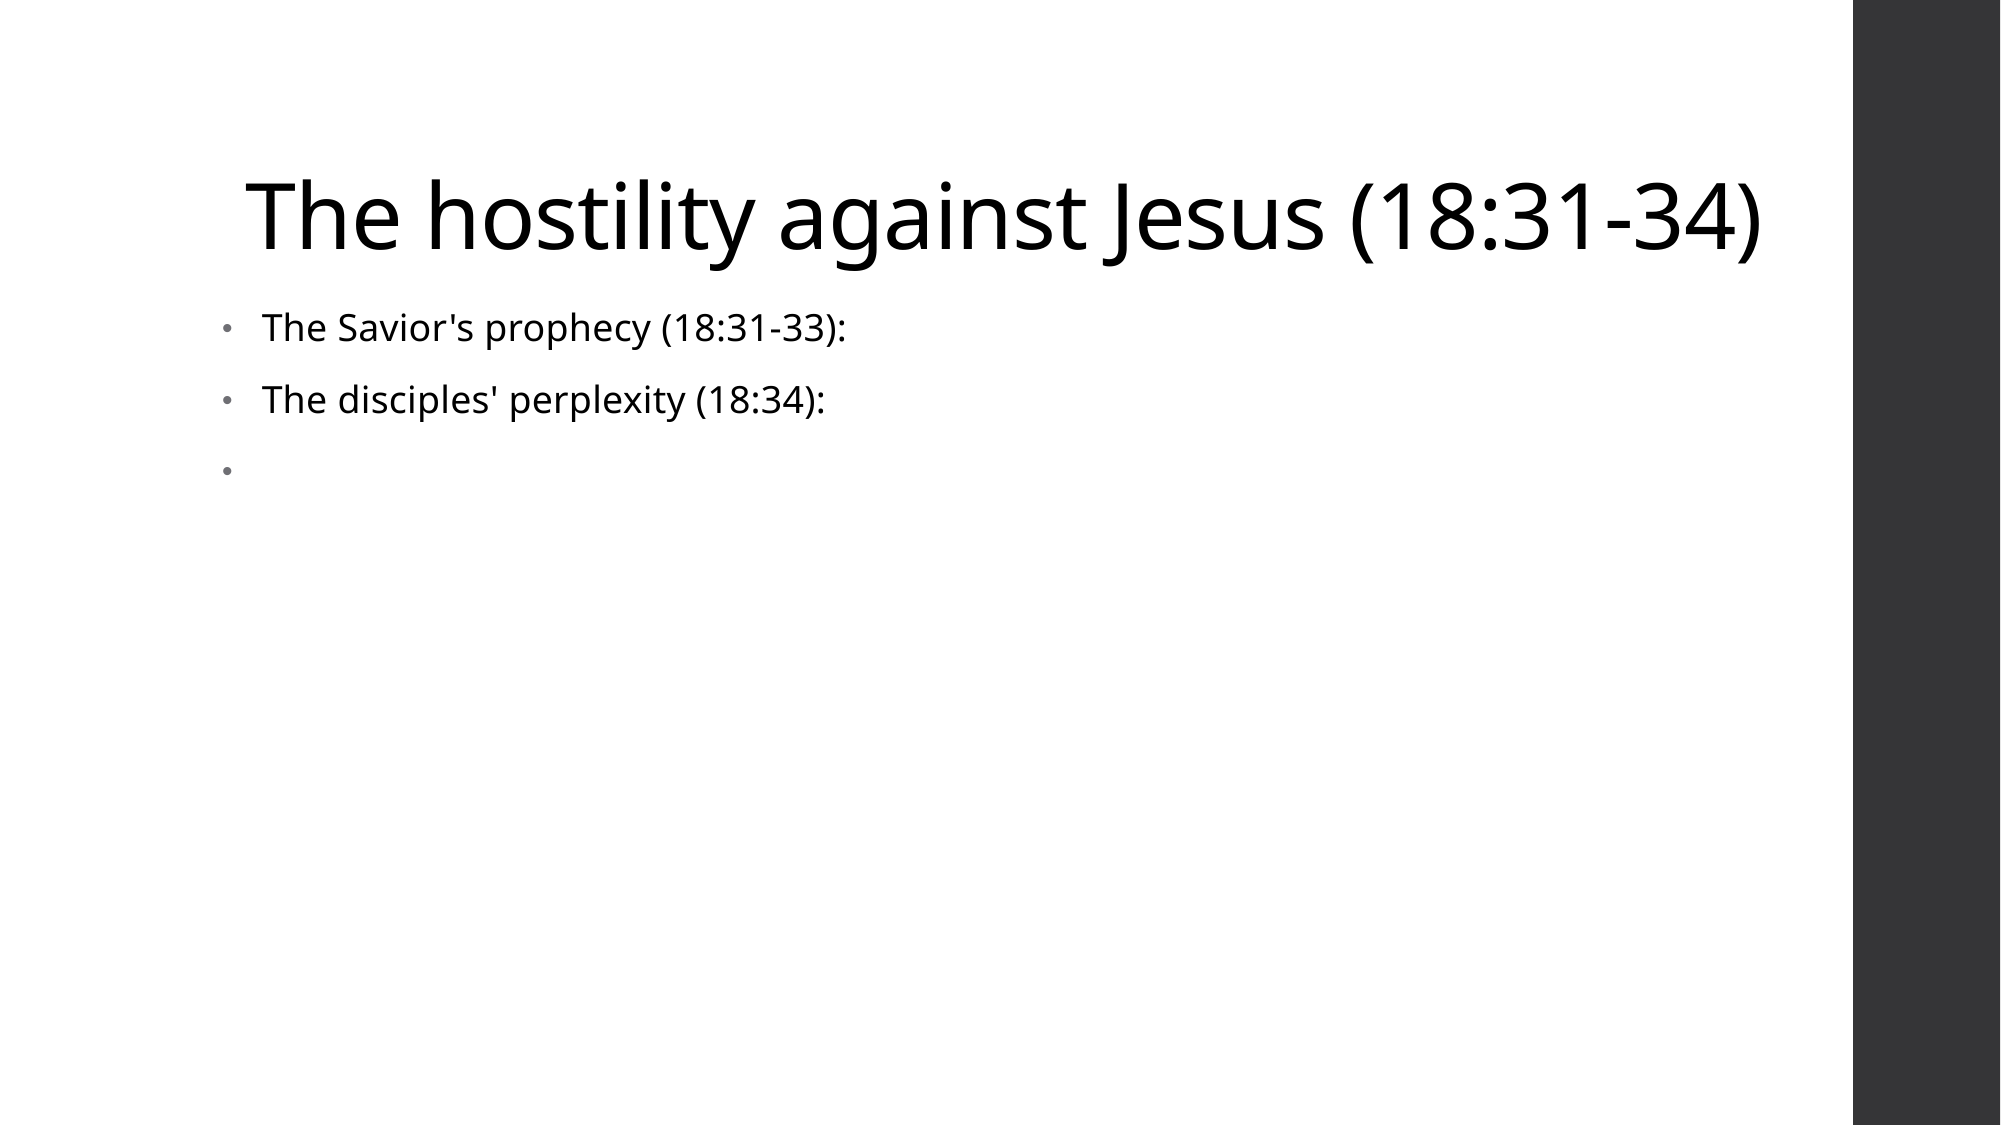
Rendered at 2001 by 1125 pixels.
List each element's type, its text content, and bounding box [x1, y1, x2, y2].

title The hostility against Jesus (18:31-34) [206, 60, 1797, 278]
list The Savior's prophecy (18:31-33): The disciples' perplexity (18:34): [206, 299, 1617, 1014]
